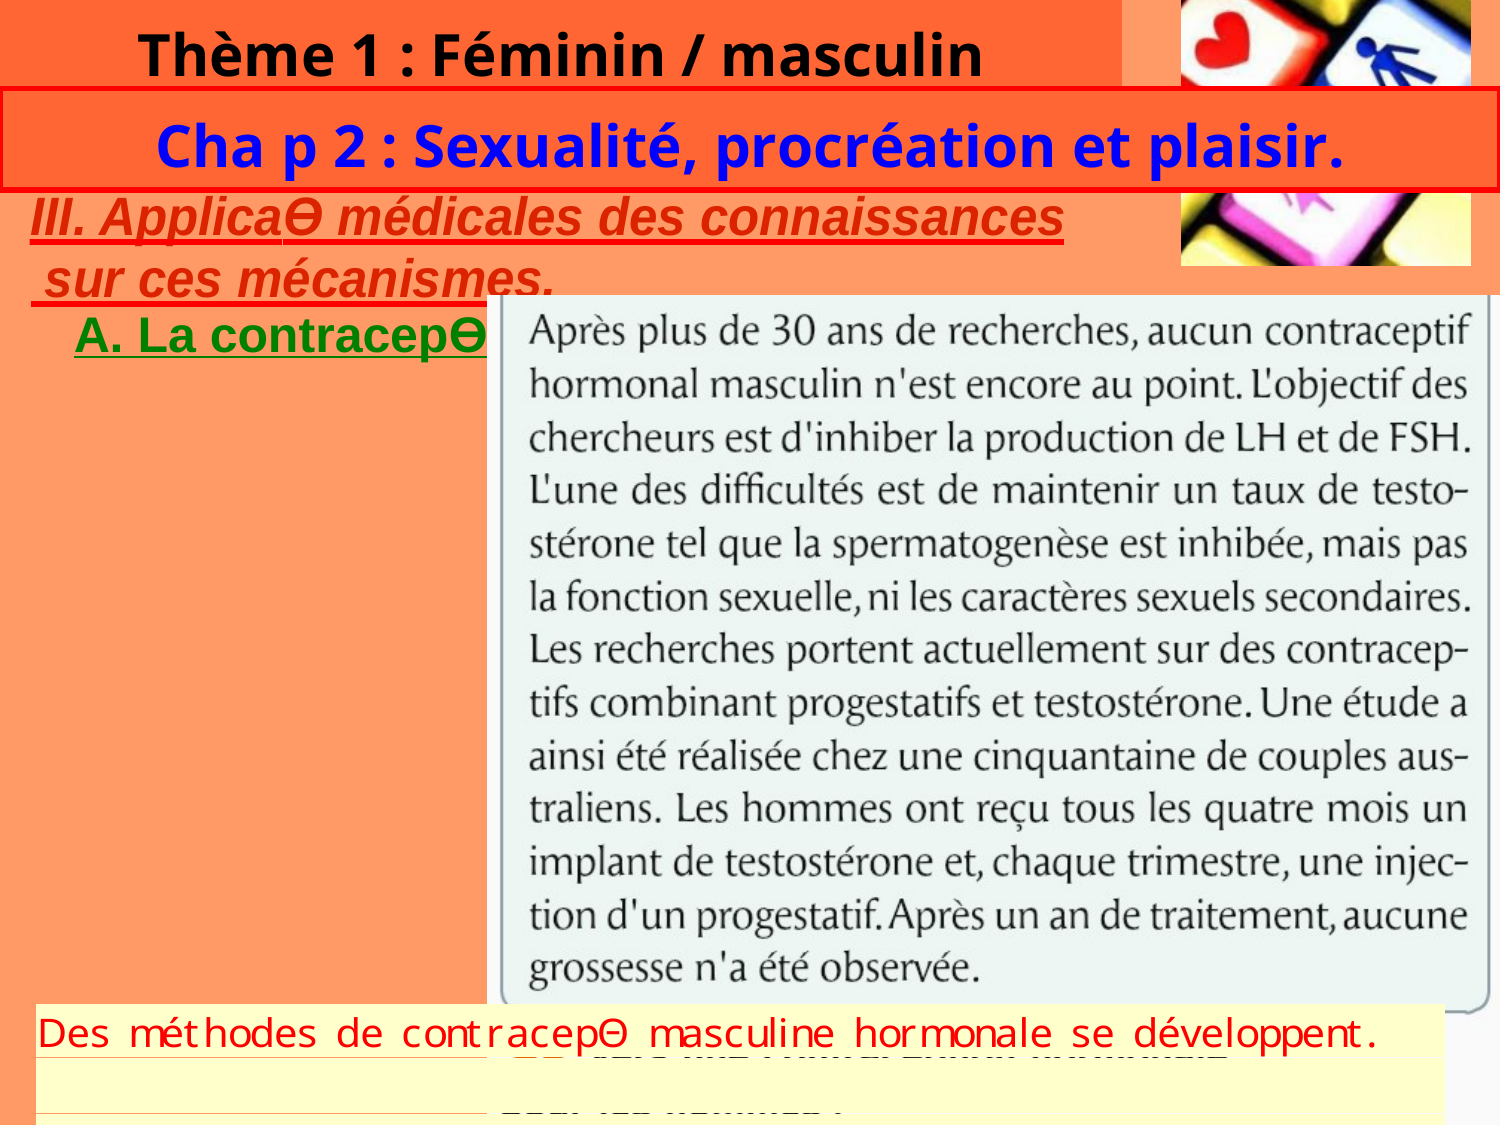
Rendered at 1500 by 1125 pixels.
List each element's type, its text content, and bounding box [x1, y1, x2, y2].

picture [487, 295, 1500, 1125]
chart [29, 185, 1372, 343]
picture [1372, 191, 1471, 266]
picture [1181, 0, 1471, 88]
text_box Thème 1 : Féminin / masculin [0, 0, 1122, 88]
chart [35, 1003, 1447, 1125]
text_box Cha p 2 : Sexualité, procréation et plaisir. [0, 88, 1500, 191]
text_box A. La contracepƟ. [59, 343, 487, 371]
